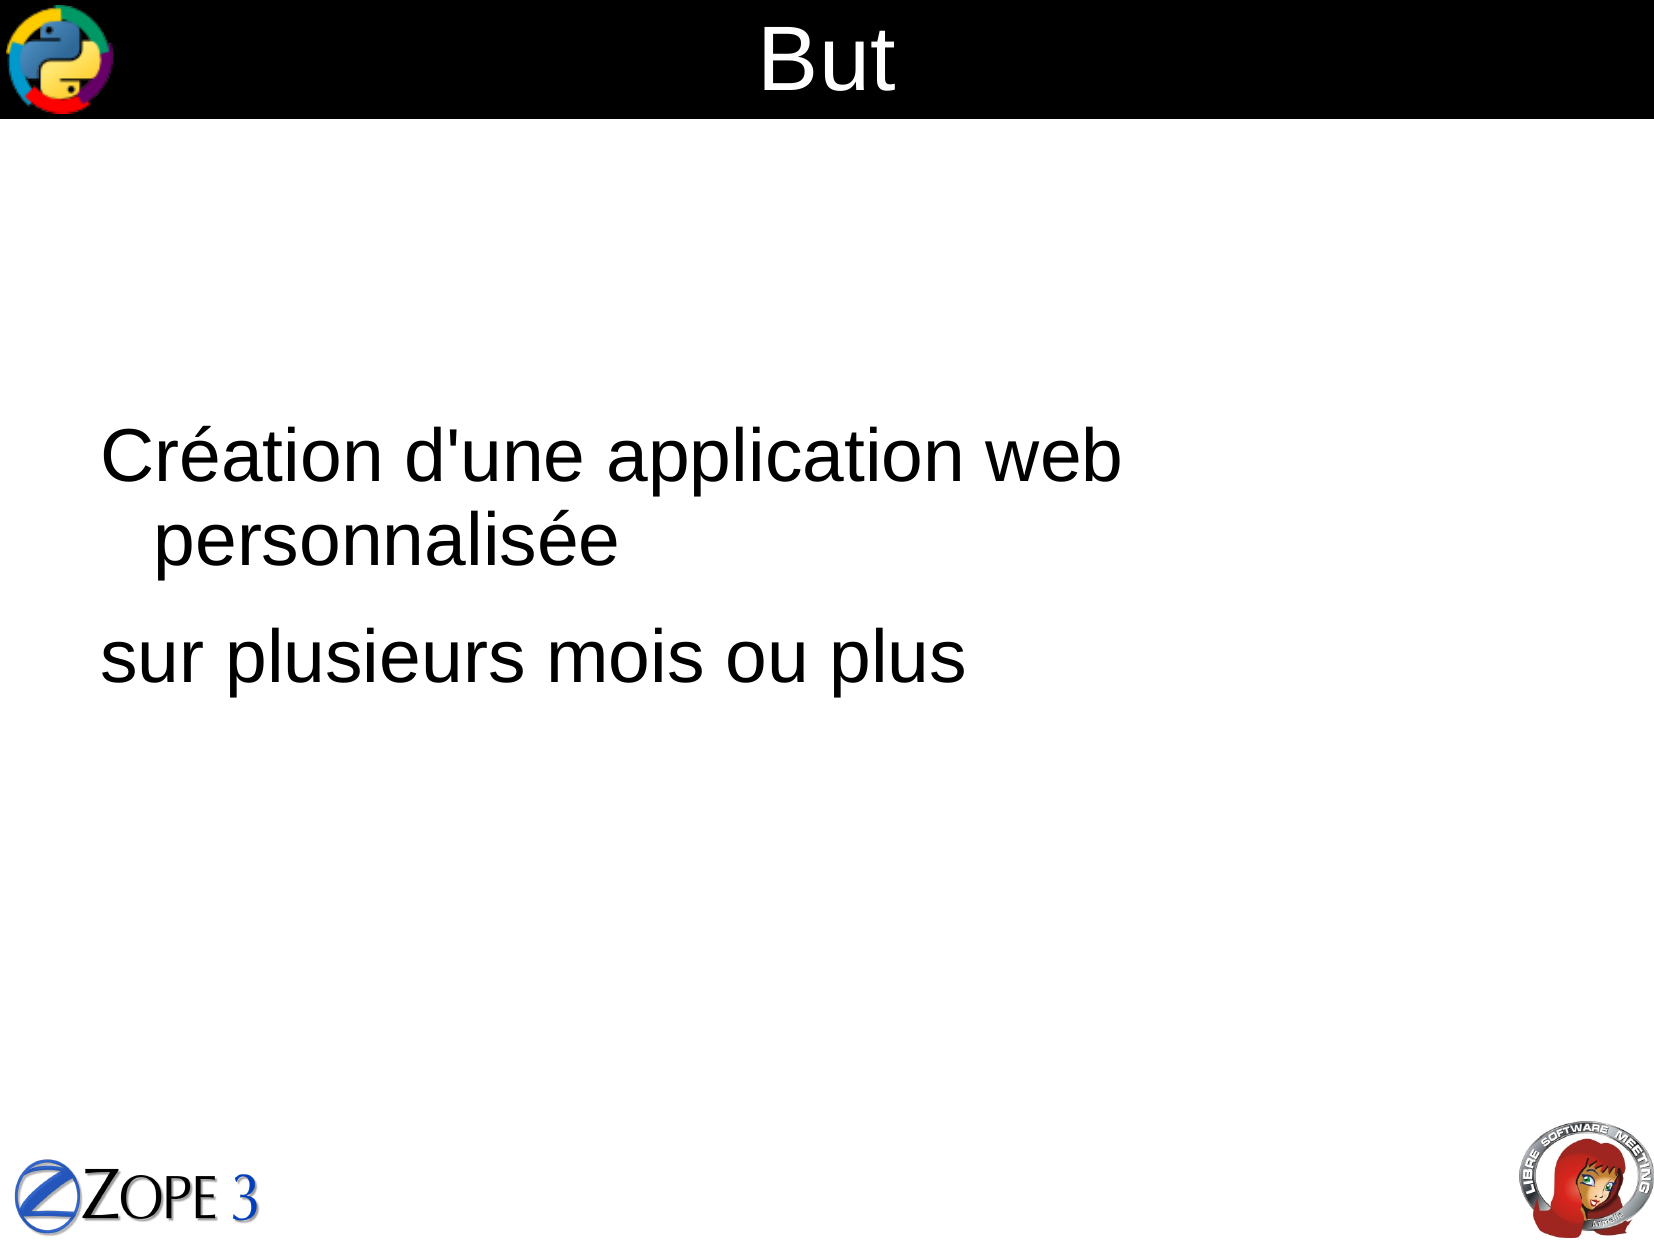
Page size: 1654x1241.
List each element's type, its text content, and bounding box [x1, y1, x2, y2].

title But [0, 7, 1654, 111]
picture [1519, 1121, 1654, 1238]
picture [0, 1144, 266, 1241]
list Création d'une application web personnalisée sur plusieurs mois ou plus [82, 413, 1571, 1094]
